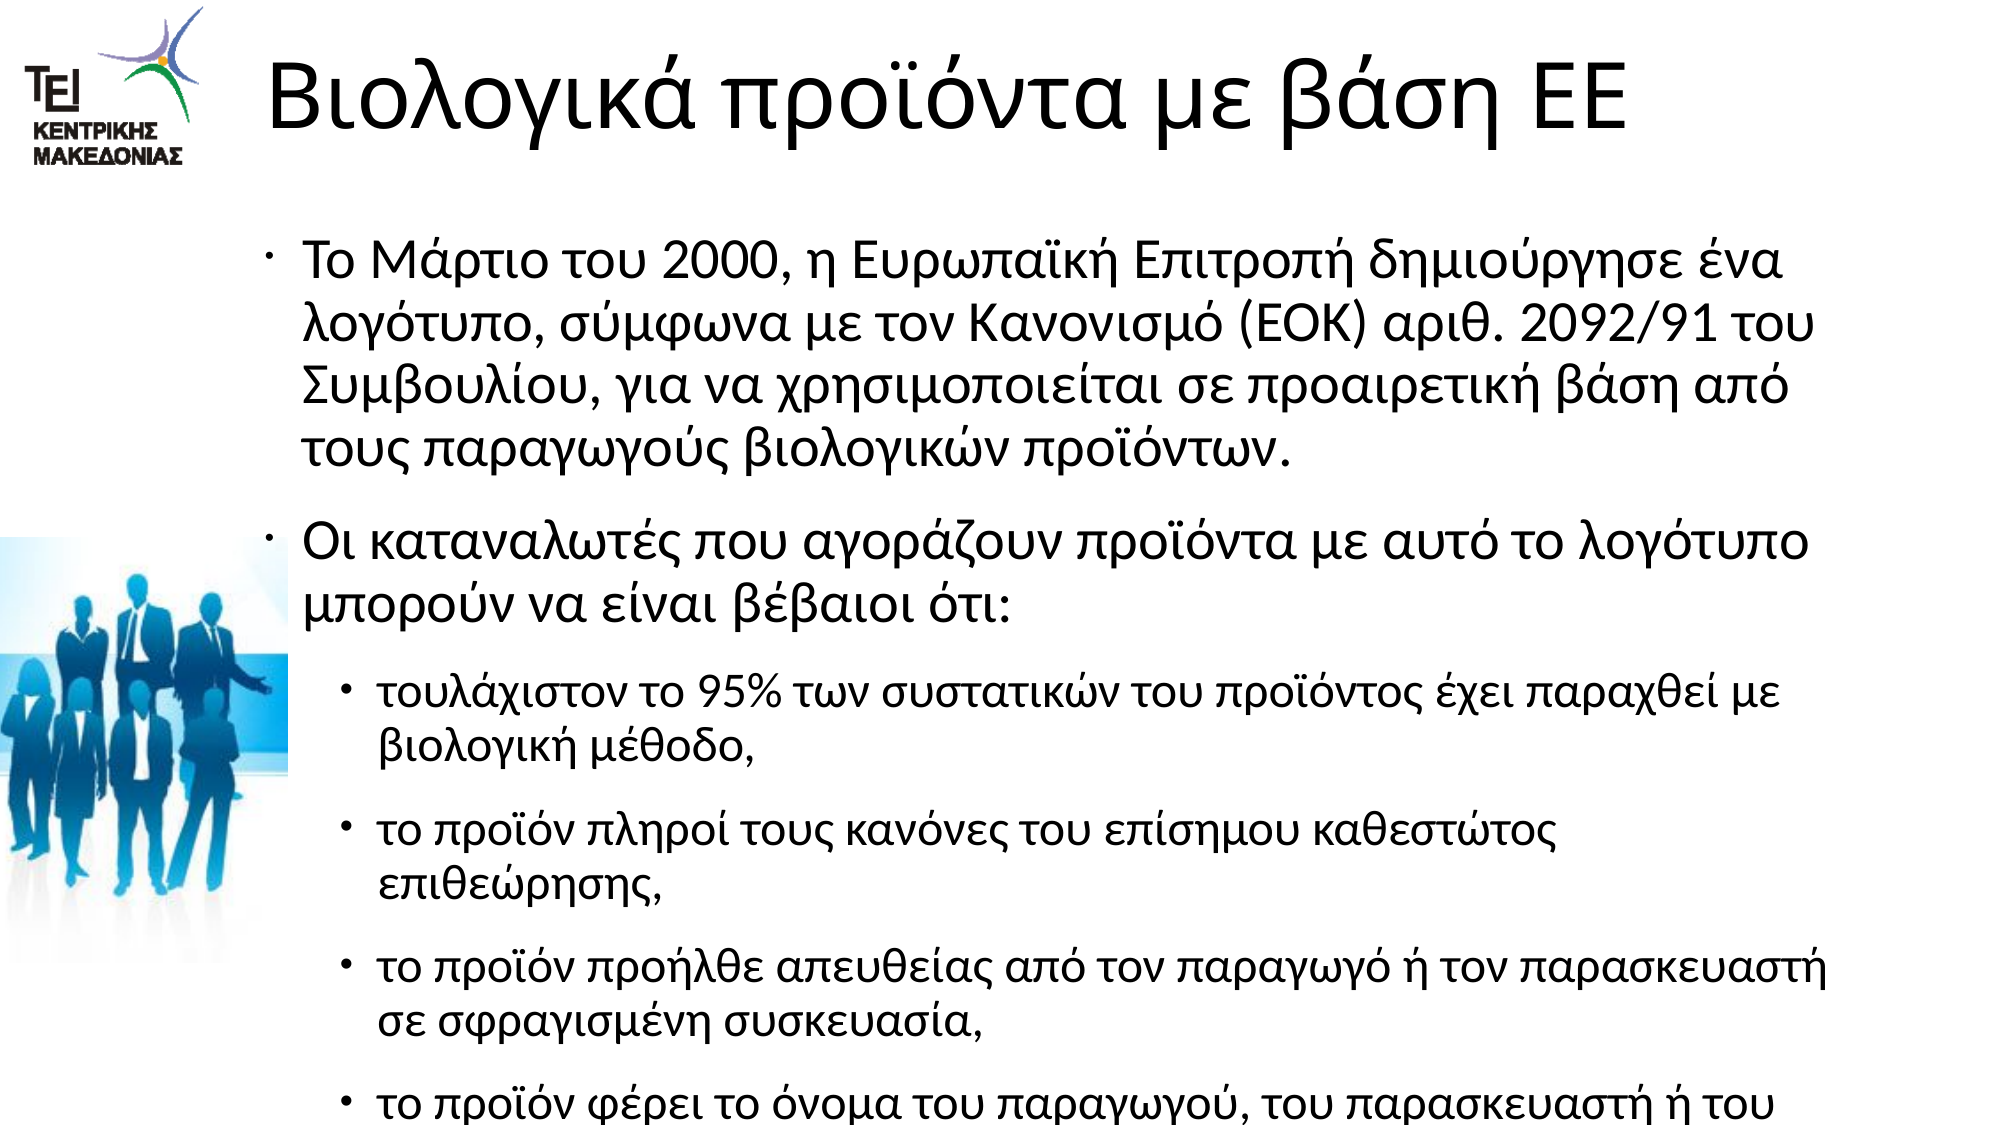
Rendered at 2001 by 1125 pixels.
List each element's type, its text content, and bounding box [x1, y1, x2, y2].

title Βιολογικά προϊόντα με βάση ΕΕ [249, 41, 1863, 192]
picture [0, 0, 135, 169]
list Το Μάρτιο του 2000, η Ευρωπαϊκή Επιτροπή δημιούργησε ένα λογότυπο, σύμφωνα με τον Κανονισμό (ΕΟΚ) αριθ. 2092/91 του Συμβουλίου, για να χρησιμοποιείται σε προαιρετική βάση από τους παραγωγούς βιολογικών προϊόντων. Οι καταναλωτές που αγοράζουν προϊόντα με αυτό το λογότυπο μπορούν να είναι βέβαιοι ότι: τουλάχιστον το 95% των συστατικών του προϊόντος έχει παραχθεί με βιολογική μέθοδο, το προϊόν πληροί τους κανόνες του επίσημου καθεστώτος επιθεώρησης, το προϊόν προήλθε απευθείας από τον παραγωγό ή τον παρασκευαστή σε σφραγισμένη συσκευασία, το προϊόν φέρει το όνομα του παραγωγού, του παρασκευαστή ή του πωλητή και το όνομα ή τον κωδικό του οργανισμού επιθεώρησης [249, 220, 1863, 994]
picture [0, 537, 249, 963]
